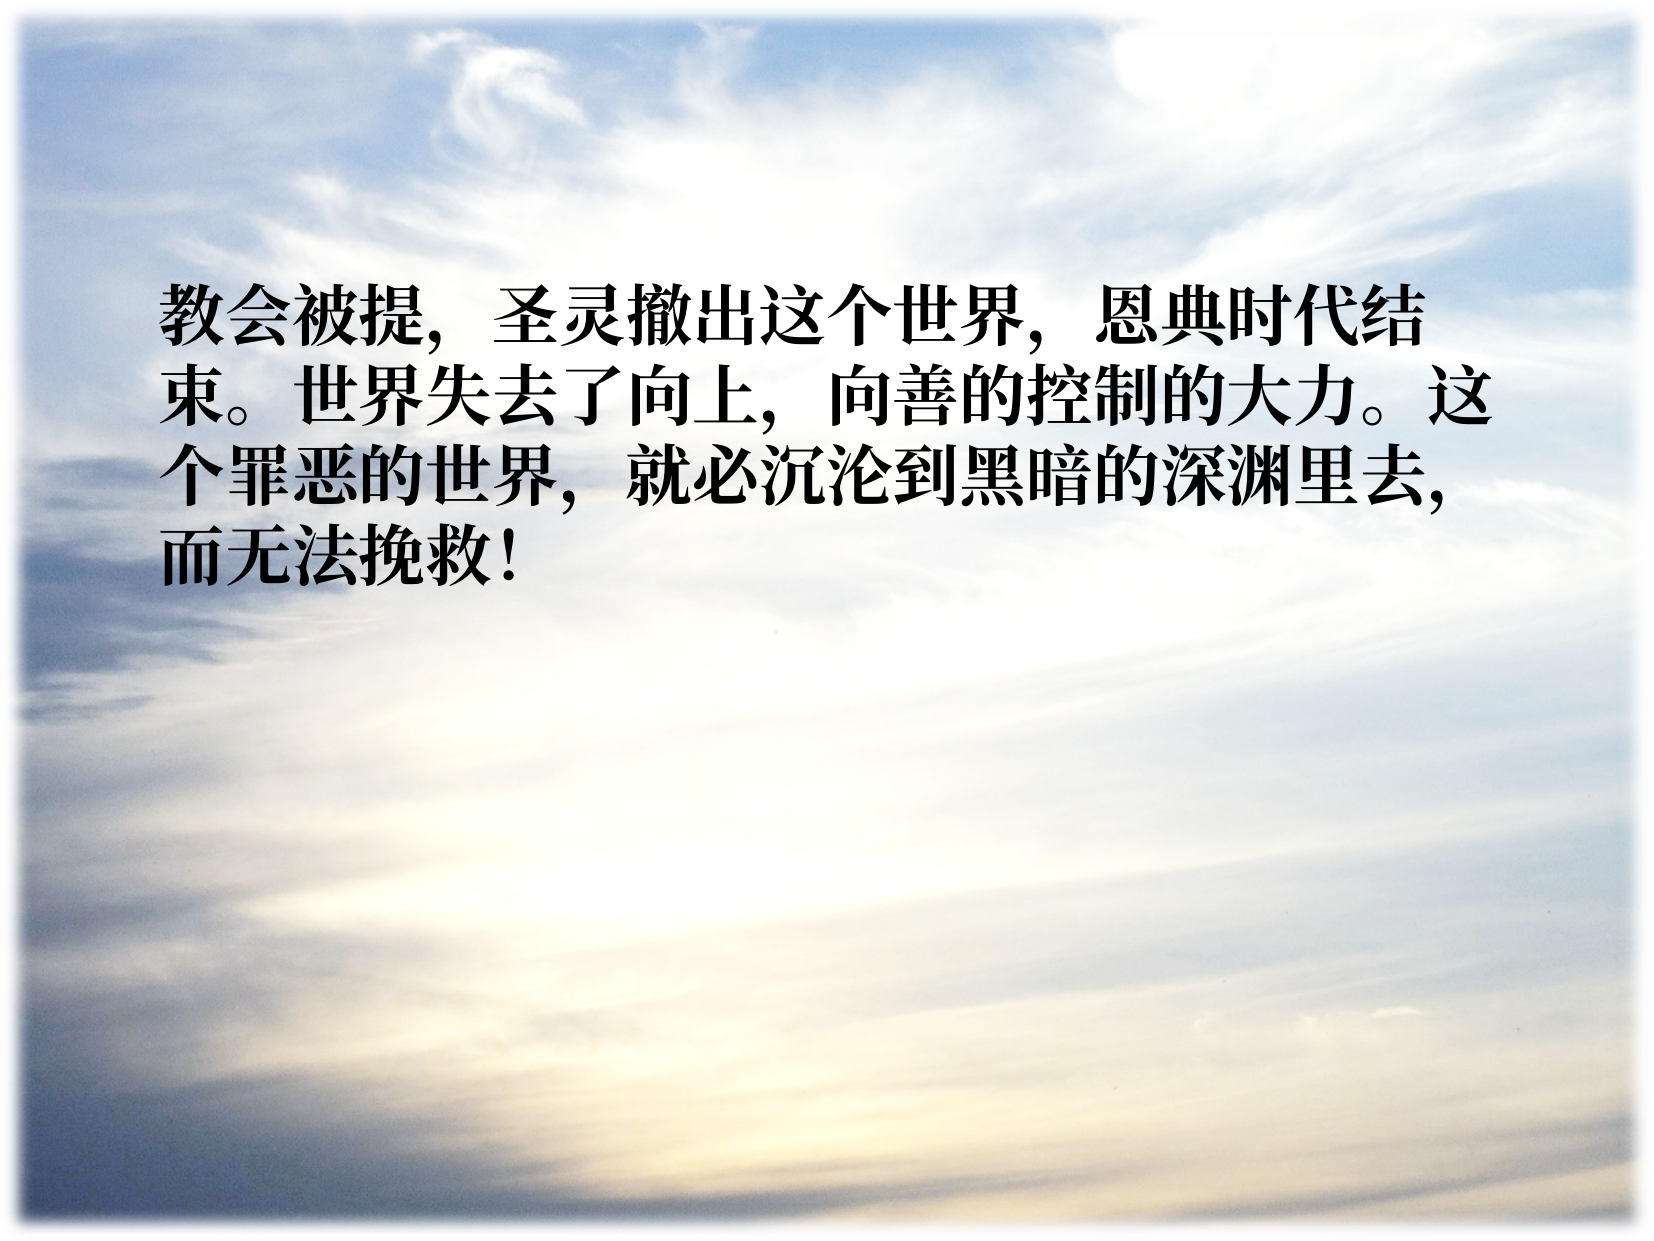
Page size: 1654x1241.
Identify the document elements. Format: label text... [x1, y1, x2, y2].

picture [0, 0, 1654, 1241]
list 教会被提，圣灵撤出这个世界，恩典时代结束。世界失去了向上，向善的控制的大力。这个罪恶的世界，就必沉沦到黑暗的深渊里去，而无法挽救！ [158, 273, 1518, 1076]
